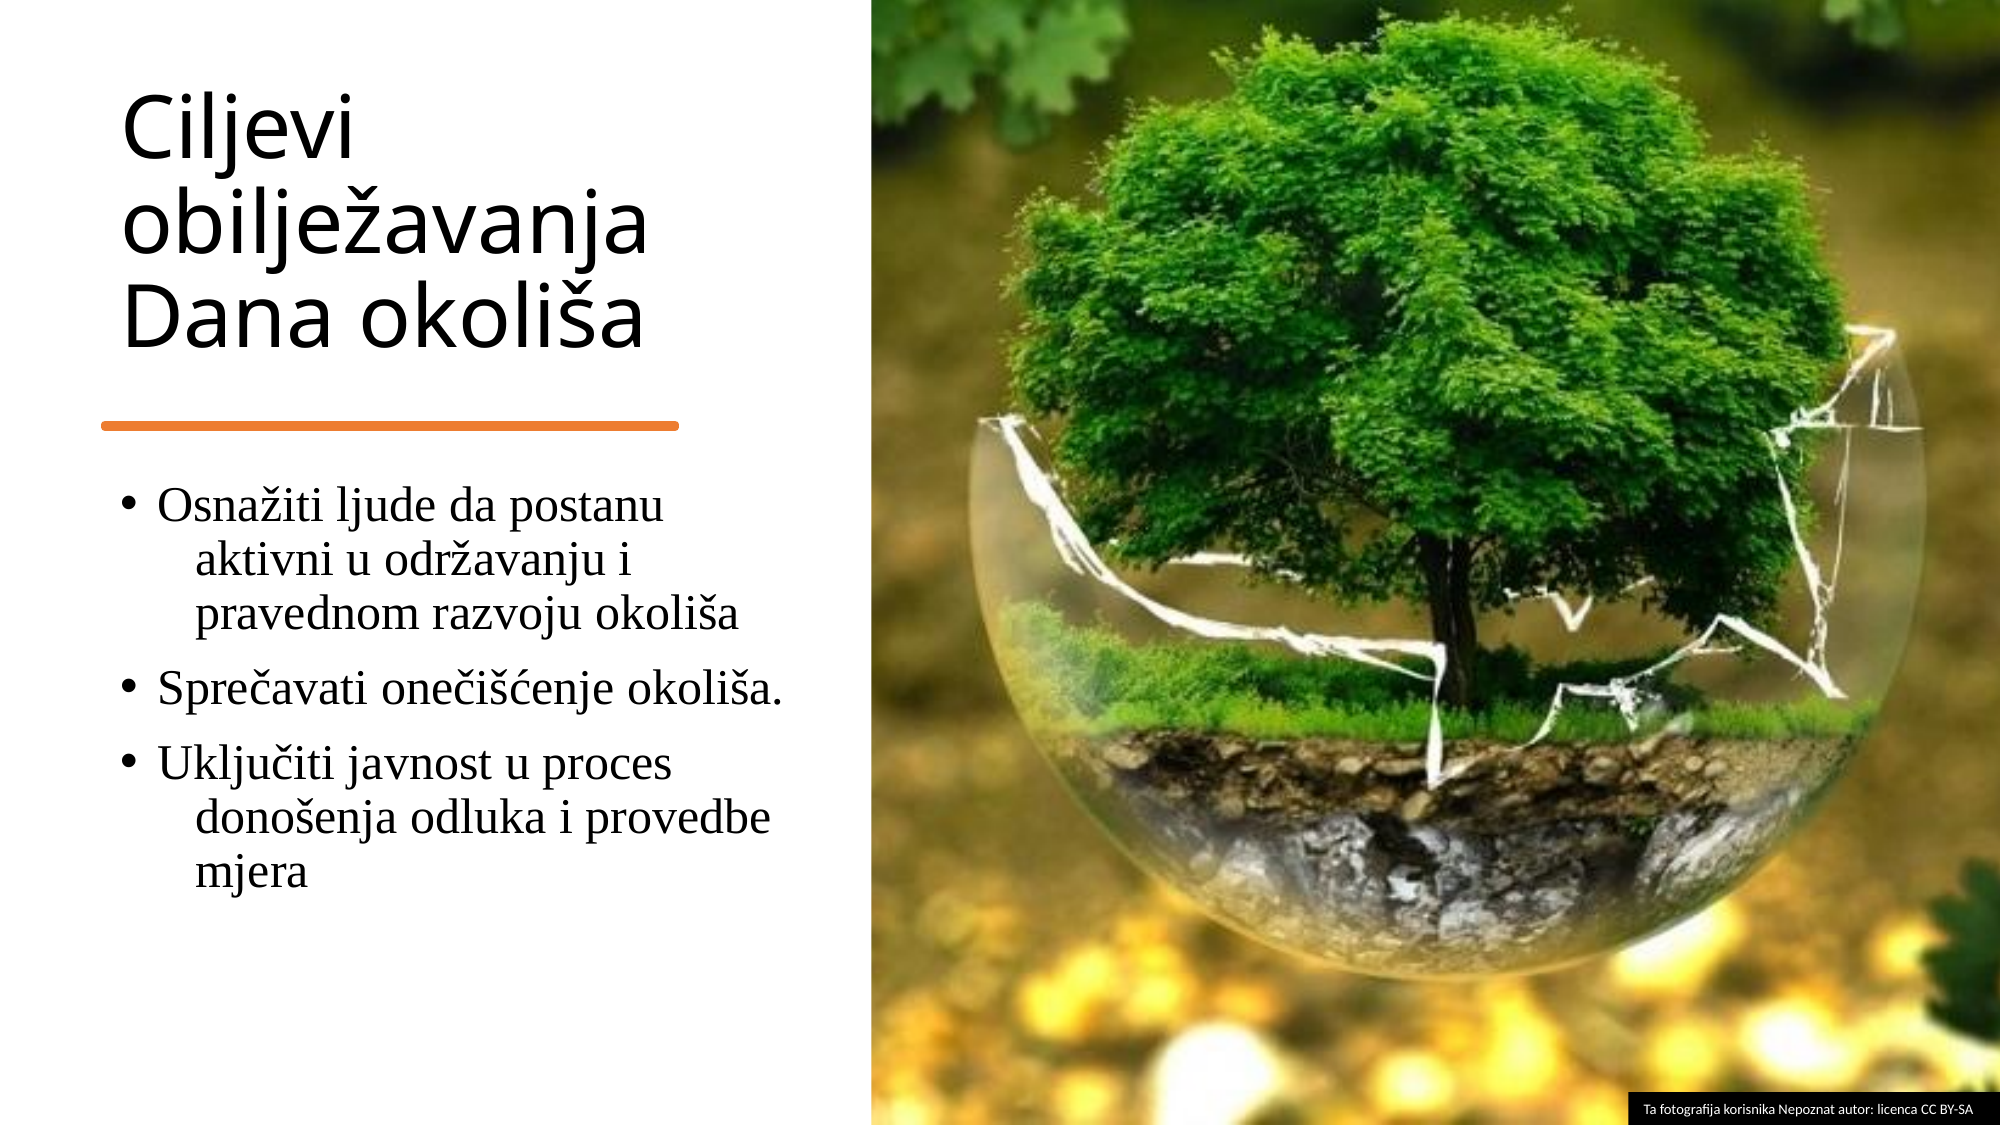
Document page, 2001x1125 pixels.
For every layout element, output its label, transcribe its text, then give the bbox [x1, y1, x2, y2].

list Osnažiti ljude da postanu aktivni u održavanju i pravednom razvoju okoliša Sprečavati onečišćenje okoliša. Uključiti javnost u proces donošenja odluka i provedbe mjera [105, 471, 802, 1016]
picture [871, 0, 2000, 1125]
text_box [0, 0, 871, 1125]
text_box Ta fotografija korisnika Nepoznat autor: licenca CC BY-SA [1628, 1092, 2000, 1125]
title Ciljevi obilježavanja Dana okoliša [105, 53, 822, 375]
